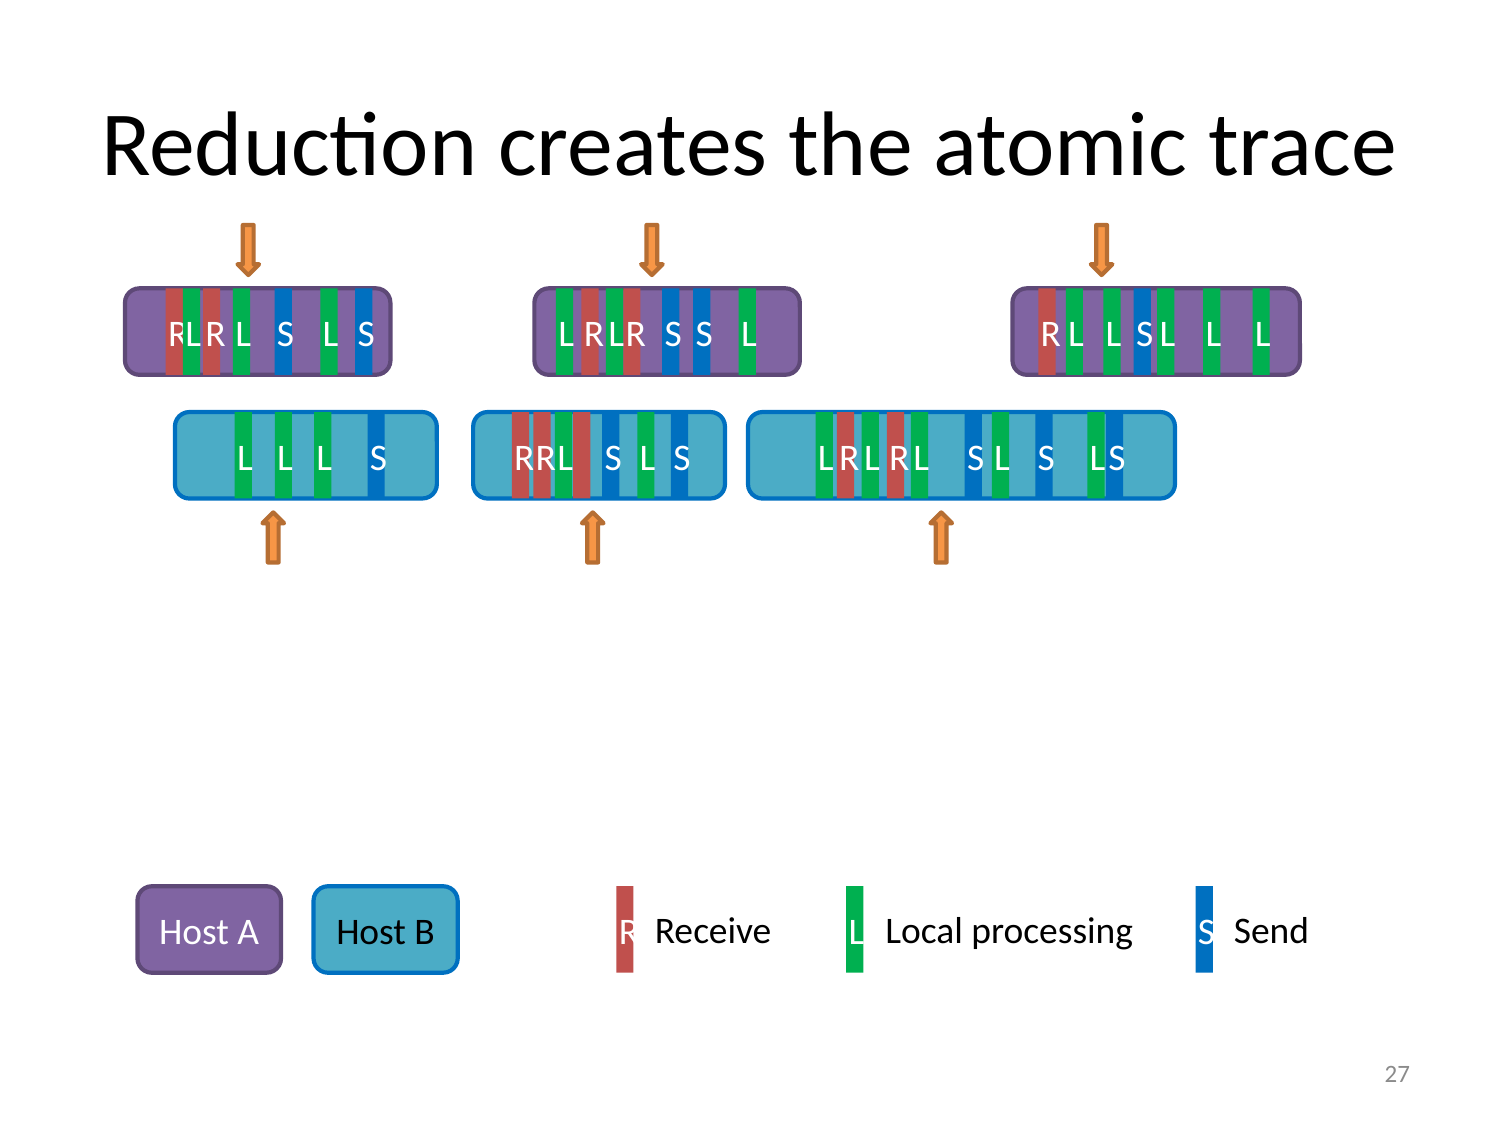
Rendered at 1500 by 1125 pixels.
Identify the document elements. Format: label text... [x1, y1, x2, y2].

text_box [689, 412, 726, 499]
title Reduction creates the atomic trace [75, 45, 1425, 233]
text_box [581, 512, 604, 563]
text_box [1083, 288, 1103, 375]
slide_number <number> [1074, 1042, 1425, 1103]
text_box [711, 288, 738, 375]
text_box S [367, 412, 385, 499]
text_box L [605, 288, 624, 375]
text_box [1053, 412, 1087, 499]
text_box [680, 288, 693, 375]
text_box R [1038, 288, 1056, 375]
text_box R [624, 923, 632, 932]
text_box [1121, 288, 1133, 375]
text_box L [555, 288, 574, 375]
text_box [620, 412, 637, 499]
text_box [252, 412, 274, 499]
text_box [221, 288, 232, 375]
text_box S [972, 448, 982, 459]
text_box L [738, 288, 756, 375]
text_box [641, 224, 663, 276]
text_box S [1141, 324, 1151, 335]
text_box [174, 412, 234, 499]
text_box R [203, 288, 221, 375]
text_box S [355, 288, 373, 375]
text_box L [182, 288, 201, 375]
text_box S [1195, 886, 1213, 973]
text_box L [320, 288, 338, 375]
text_box [929, 412, 964, 499]
text_box [879, 412, 886, 499]
text_box [251, 288, 274, 375]
text_box L [1157, 288, 1175, 375]
text_box [124, 288, 165, 375]
text_box [747, 412, 815, 499]
text_box [574, 288, 581, 375]
text_box [1010, 412, 1035, 499]
text_box S [602, 412, 620, 499]
text_box [262, 512, 285, 563]
text_box L [274, 412, 292, 499]
text_box [573, 412, 602, 499]
text_box L [861, 412, 879, 499]
text_box R [845, 449, 853, 458]
text_box R [165, 288, 182, 375]
text_box [292, 412, 314, 499]
text_box R [1046, 325, 1054, 334]
text_box L [1252, 288, 1270, 375]
text_box [655, 412, 670, 499]
text_box L [232, 288, 251, 375]
text_box L [234, 412, 252, 499]
text_box [385, 412, 437, 499]
text_box [982, 412, 991, 499]
text_box [237, 224, 260, 276]
text_box R [533, 412, 551, 499]
text_box R [631, 325, 639, 334]
text_box [1175, 288, 1203, 375]
text_box Receive [640, 899, 787, 959]
text_box Host A [137, 886, 282, 973]
text_box R [511, 412, 530, 499]
text_box Host B [313, 886, 458, 973]
text_box [1056, 288, 1065, 375]
text_box R [616, 886, 634, 973]
text_box L [910, 412, 929, 499]
text_box Send [1219, 899, 1325, 959]
text_box S [670, 412, 689, 499]
text_box [1124, 412, 1176, 499]
text_box R [520, 449, 528, 458]
text_box S [274, 288, 292, 375]
text_box R [624, 288, 641, 375]
text_box [756, 288, 800, 375]
text_box [332, 412, 367, 499]
text_box R [836, 412, 855, 499]
text_box [905, 412, 910, 499]
text_box S [693, 288, 711, 375]
text_box [473, 412, 511, 499]
text_box R [541, 449, 549, 458]
text_box [1221, 288, 1252, 375]
text_box L [1203, 288, 1221, 375]
text_box S [1105, 412, 1124, 499]
text_box R [895, 449, 903, 458]
text_box L [1087, 412, 1105, 499]
text_box L [314, 412, 332, 499]
text_box [930, 512, 953, 563]
text_box L [1065, 288, 1083, 375]
text_box [1270, 288, 1300, 375]
text_box R [211, 325, 219, 334]
text_box [292, 288, 320, 375]
text_box S [1133, 288, 1151, 375]
text_box L [1103, 288, 1121, 375]
text_box L [637, 412, 655, 499]
text_box S [1035, 412, 1053, 499]
text_box R [886, 412, 905, 499]
text_box R [581, 288, 599, 375]
text_box L [554, 412, 573, 499]
text_box [1151, 288, 1157, 375]
text_box S [964, 412, 982, 499]
text_box [599, 288, 605, 375]
text_box L [815, 412, 833, 499]
text_box [534, 288, 555, 375]
text_box [641, 288, 662, 375]
text_box [338, 288, 355, 375]
text_box R [174, 325, 182, 334]
text_box [373, 288, 391, 375]
text_box Local processing [870, 899, 1149, 959]
text_box L [846, 886, 864, 973]
text_box R [589, 325, 597, 334]
text_box [855, 412, 861, 499]
text_box S [662, 288, 680, 375]
text_box L [991, 412, 1010, 499]
text_box [1090, 224, 1113, 276]
text_box [1012, 288, 1038, 375]
